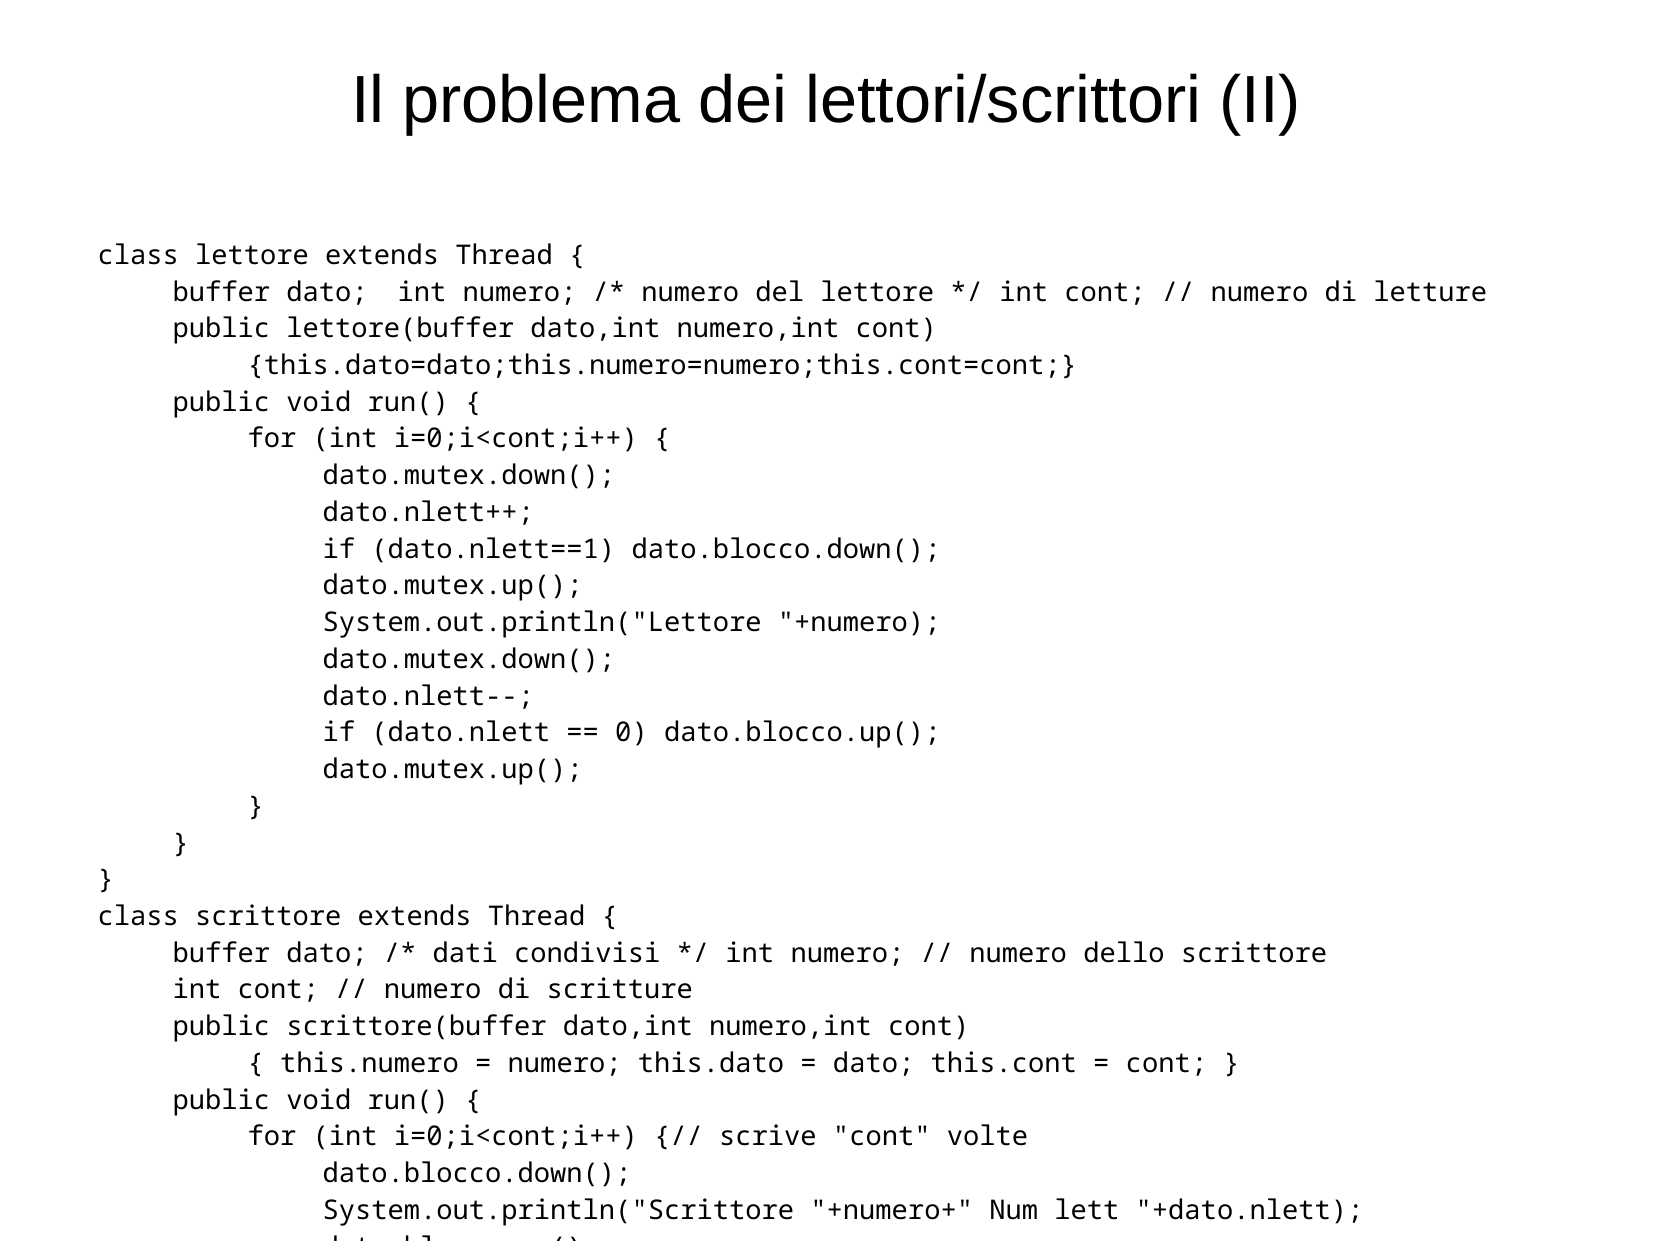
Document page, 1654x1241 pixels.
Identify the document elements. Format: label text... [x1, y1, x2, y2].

text_box class lettore extends Thread { buffer dato; int numero; /* numero del lettore */ int cont; // numero di letture public lettore(buffer dato,int numero,int cont) {this.dato=dato;this.numero=numero;this.cont=cont;} public void run() { for (int i=0;i<cont;i++) { dato.mutex.down(); dato.nlett++; if (dato.nlett==1) dato.blocco.down(); dato.mutex.up(); System.out.println("Lettore "+numero); dato.mutex.down(); dato.nlett--; if (dato.nlett == 0) dato.blocco.up(); dato.mutex.up(); } } } class scrittore extends Thread { buffer dato; /* dati condivisi */ int numero; // numero dello scrittore int cont; // numero di scritture public scrittore(buffer dato,int numero,int cont) { this.numero = numero; this.dato = dato; this.cont = cont; } public void run() { for (int i=0;i<cont;i++) {// scrive "cont" volte dato.blocco.down(); System.out.println("Scrittore "+numero+" Num lett "+dato.nlett); dato.blocco.up(); } } } [82, 228, 1576, 1241]
title Il problema dei lettori/scrittori (II) [82, 0, 1571, 204]
